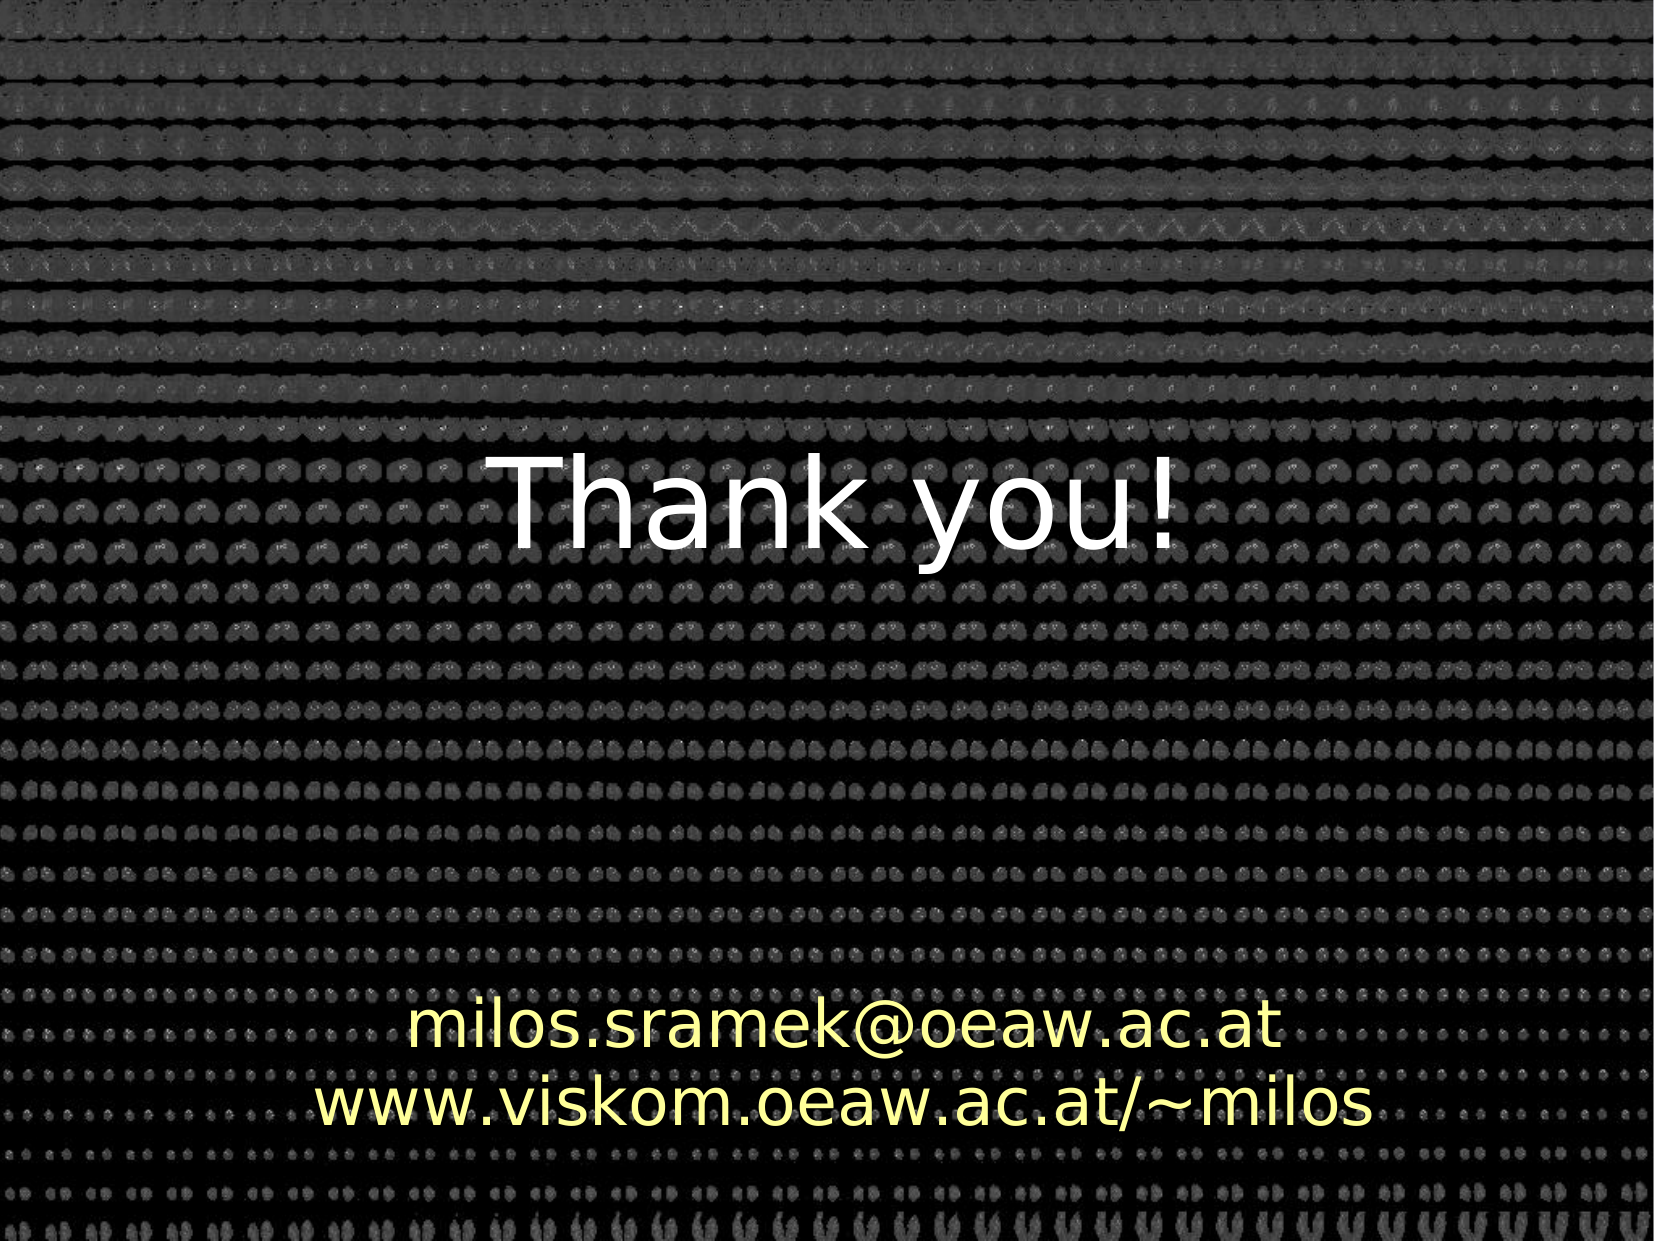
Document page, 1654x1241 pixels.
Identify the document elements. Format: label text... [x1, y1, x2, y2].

picture [0, 0, 1654, 1241]
text_box milos.sramek@oeaw.ac.at www.viskom.oeaw.ac.at/~milos [272, 977, 1417, 1149]
text_box Thank you! [471, 425, 1340, 766]
